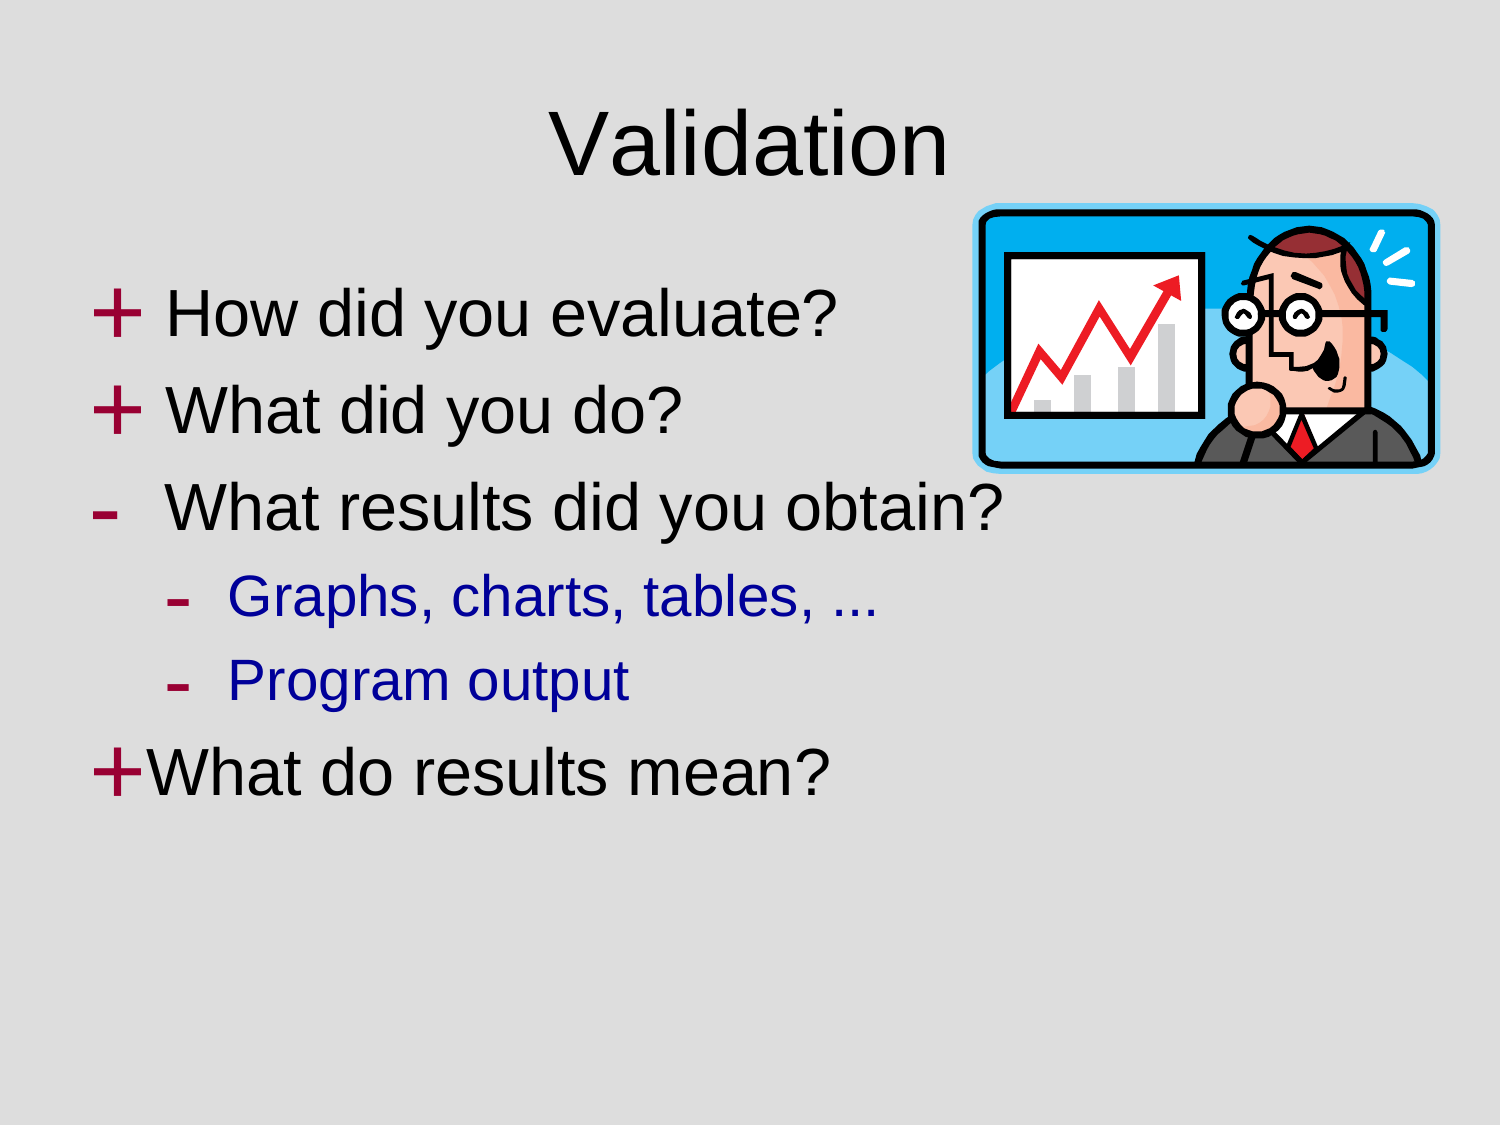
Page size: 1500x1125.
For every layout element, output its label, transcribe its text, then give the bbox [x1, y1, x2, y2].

picture [972, 203, 1441, 474]
title Validation [75, 45, 1426, 233]
list How did you evaluate? What did you do? What results did you obtain? Graphs, charts, tables, ... Program output What do results mean? [75, 262, 1426, 1118]
